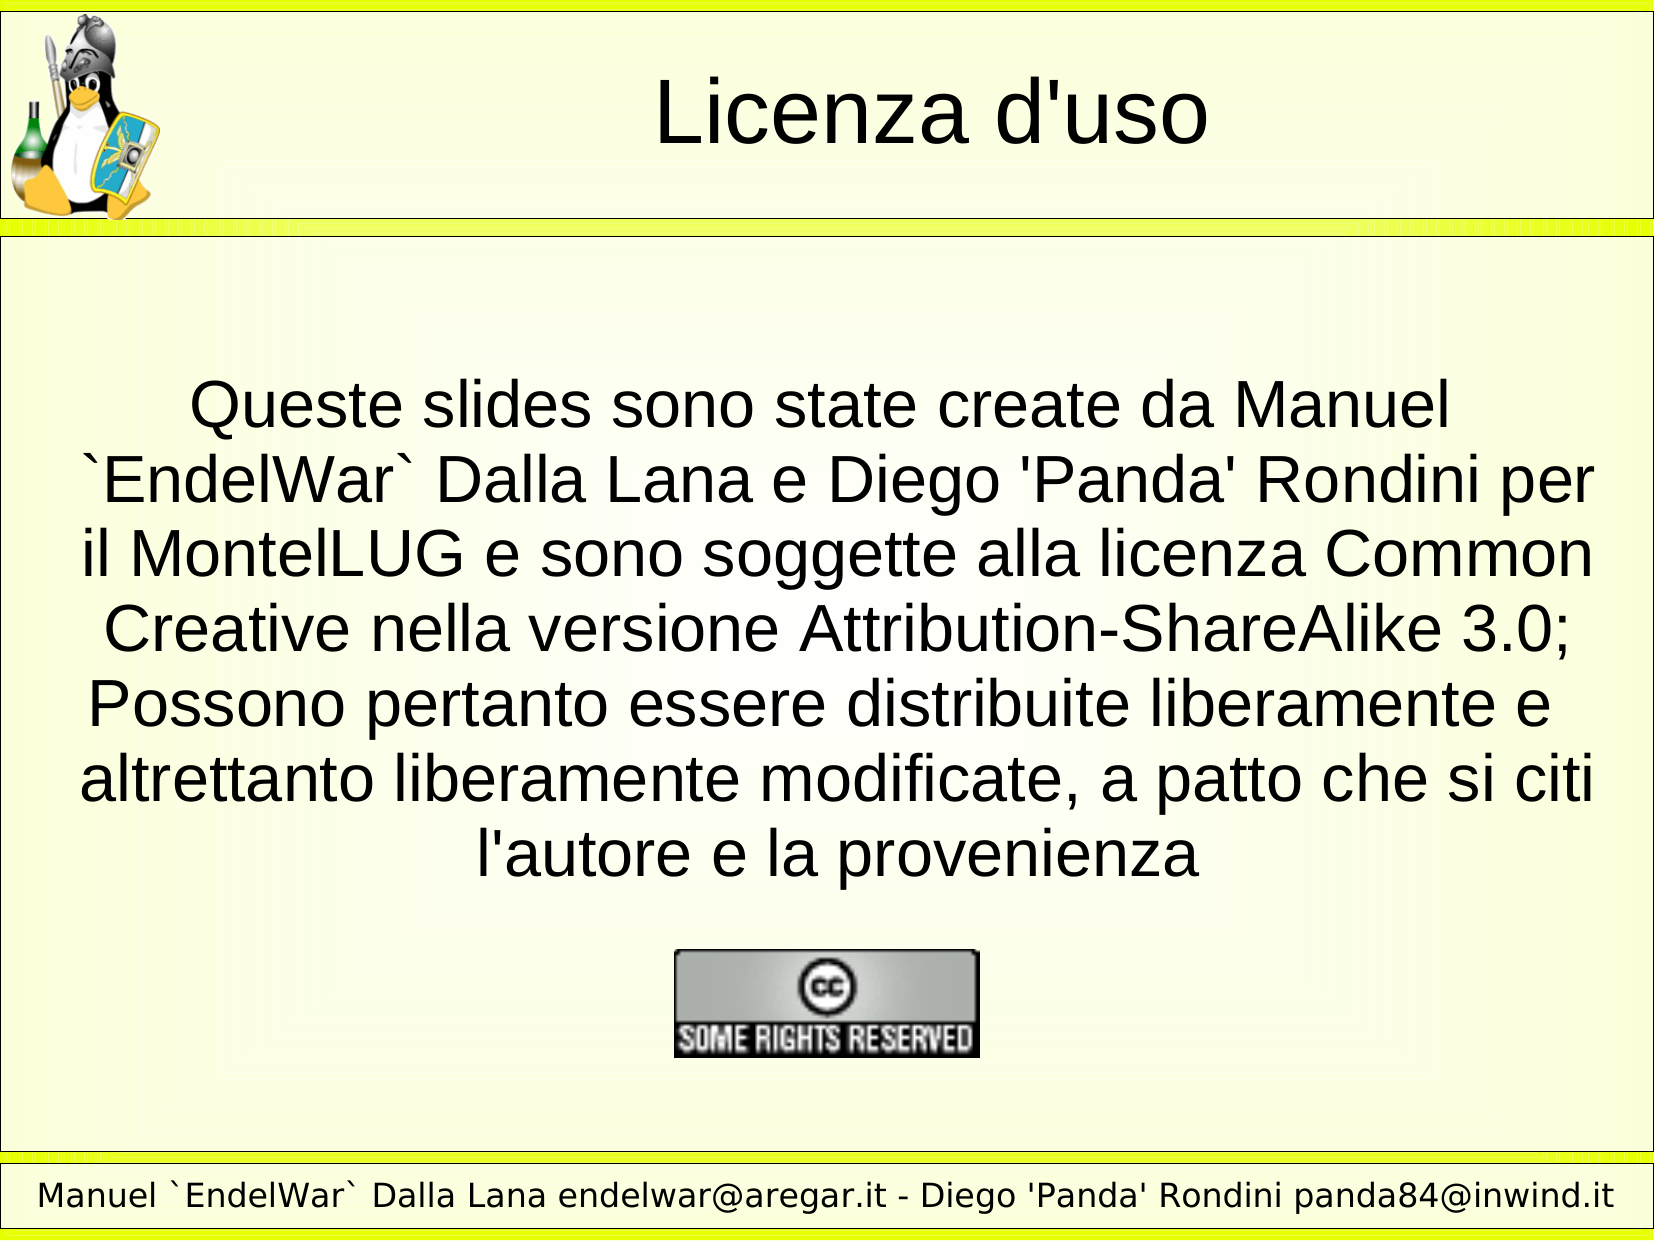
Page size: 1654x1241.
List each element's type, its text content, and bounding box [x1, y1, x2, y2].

picture [674, 949, 980, 1058]
subtitle Queste slides sono state create da Manuel `EndelWar` Dalla Lana e Diego 'Panda' Rondini per il MontelLUG e sono soggette alla licenza Common Creative nella versione Attribution-ShareAlike 3.0; Possono pertanto essere distribuite liberamente e altrettanto liberamente modificate, a patto che si citi l'autore e la provenienza [1, 265, 1605, 1141]
title Licenza d'uso [228, 23, 1636, 201]
picture [11, 14, 160, 220]
